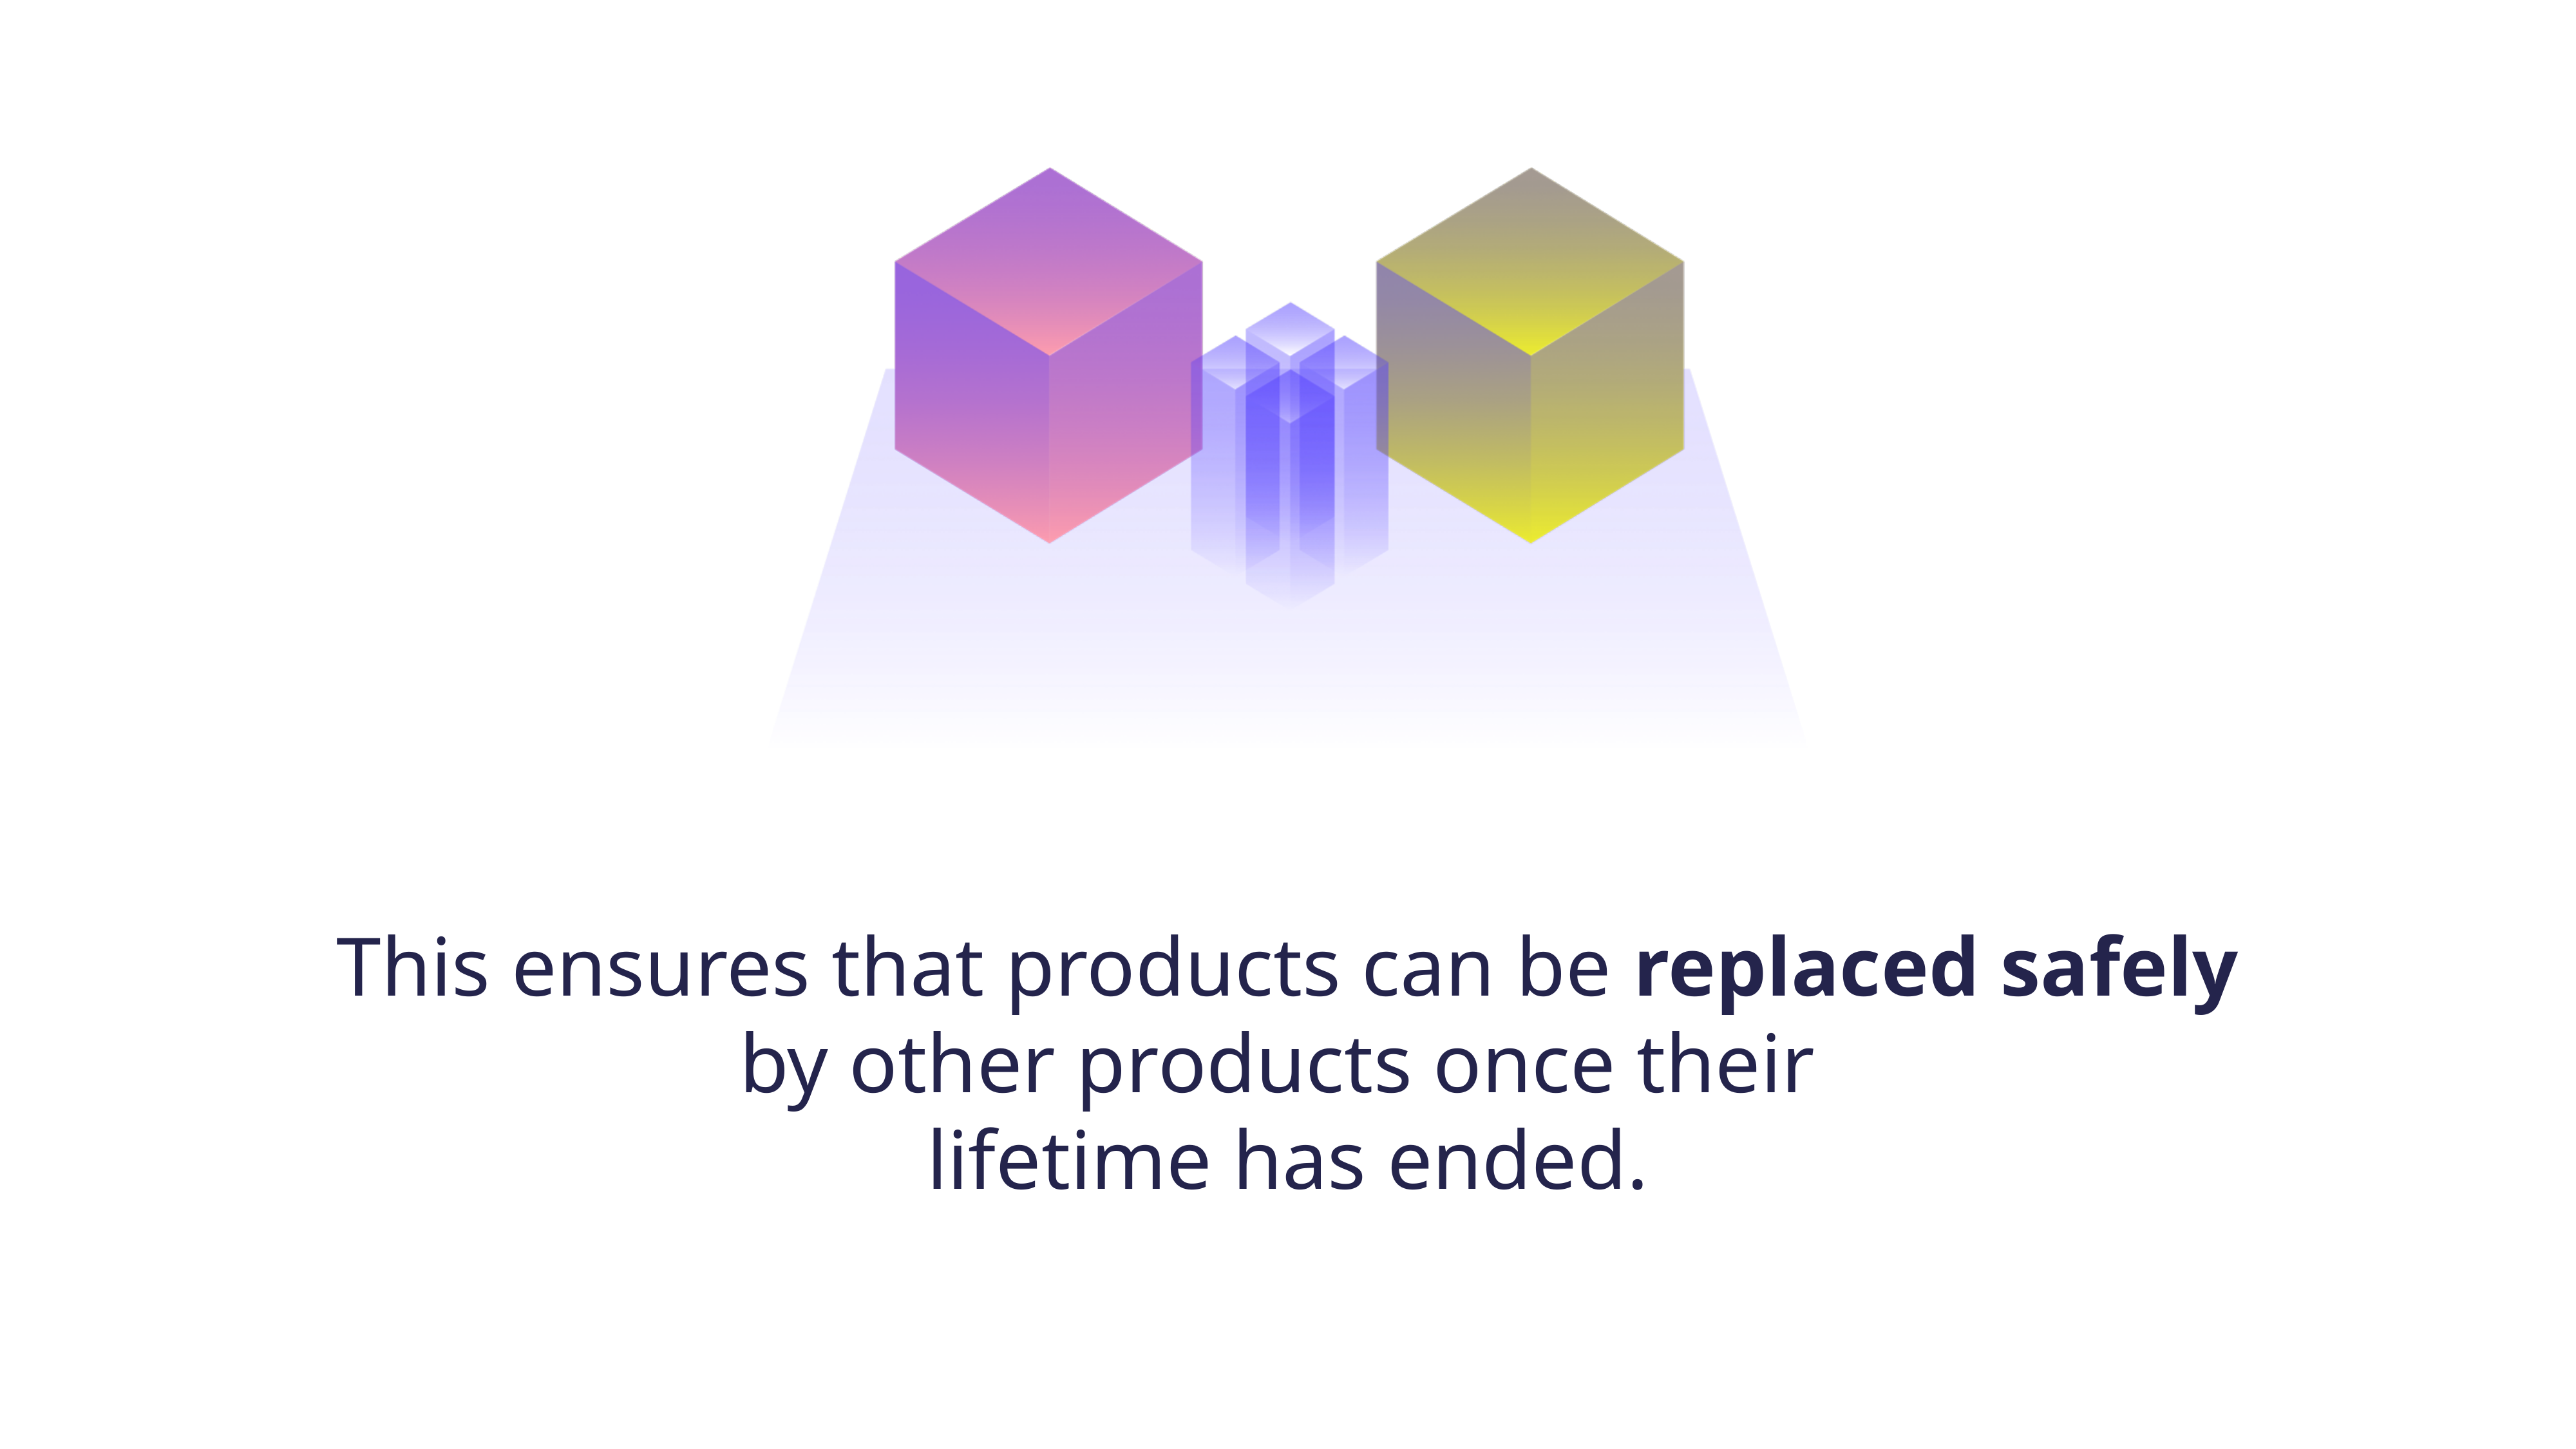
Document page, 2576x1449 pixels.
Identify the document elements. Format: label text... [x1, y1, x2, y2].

picture [766, 167, 1810, 752]
list This ensures that products can be replaced safely by other products once their lifetime has ended. [301, 775, 2275, 1345]
